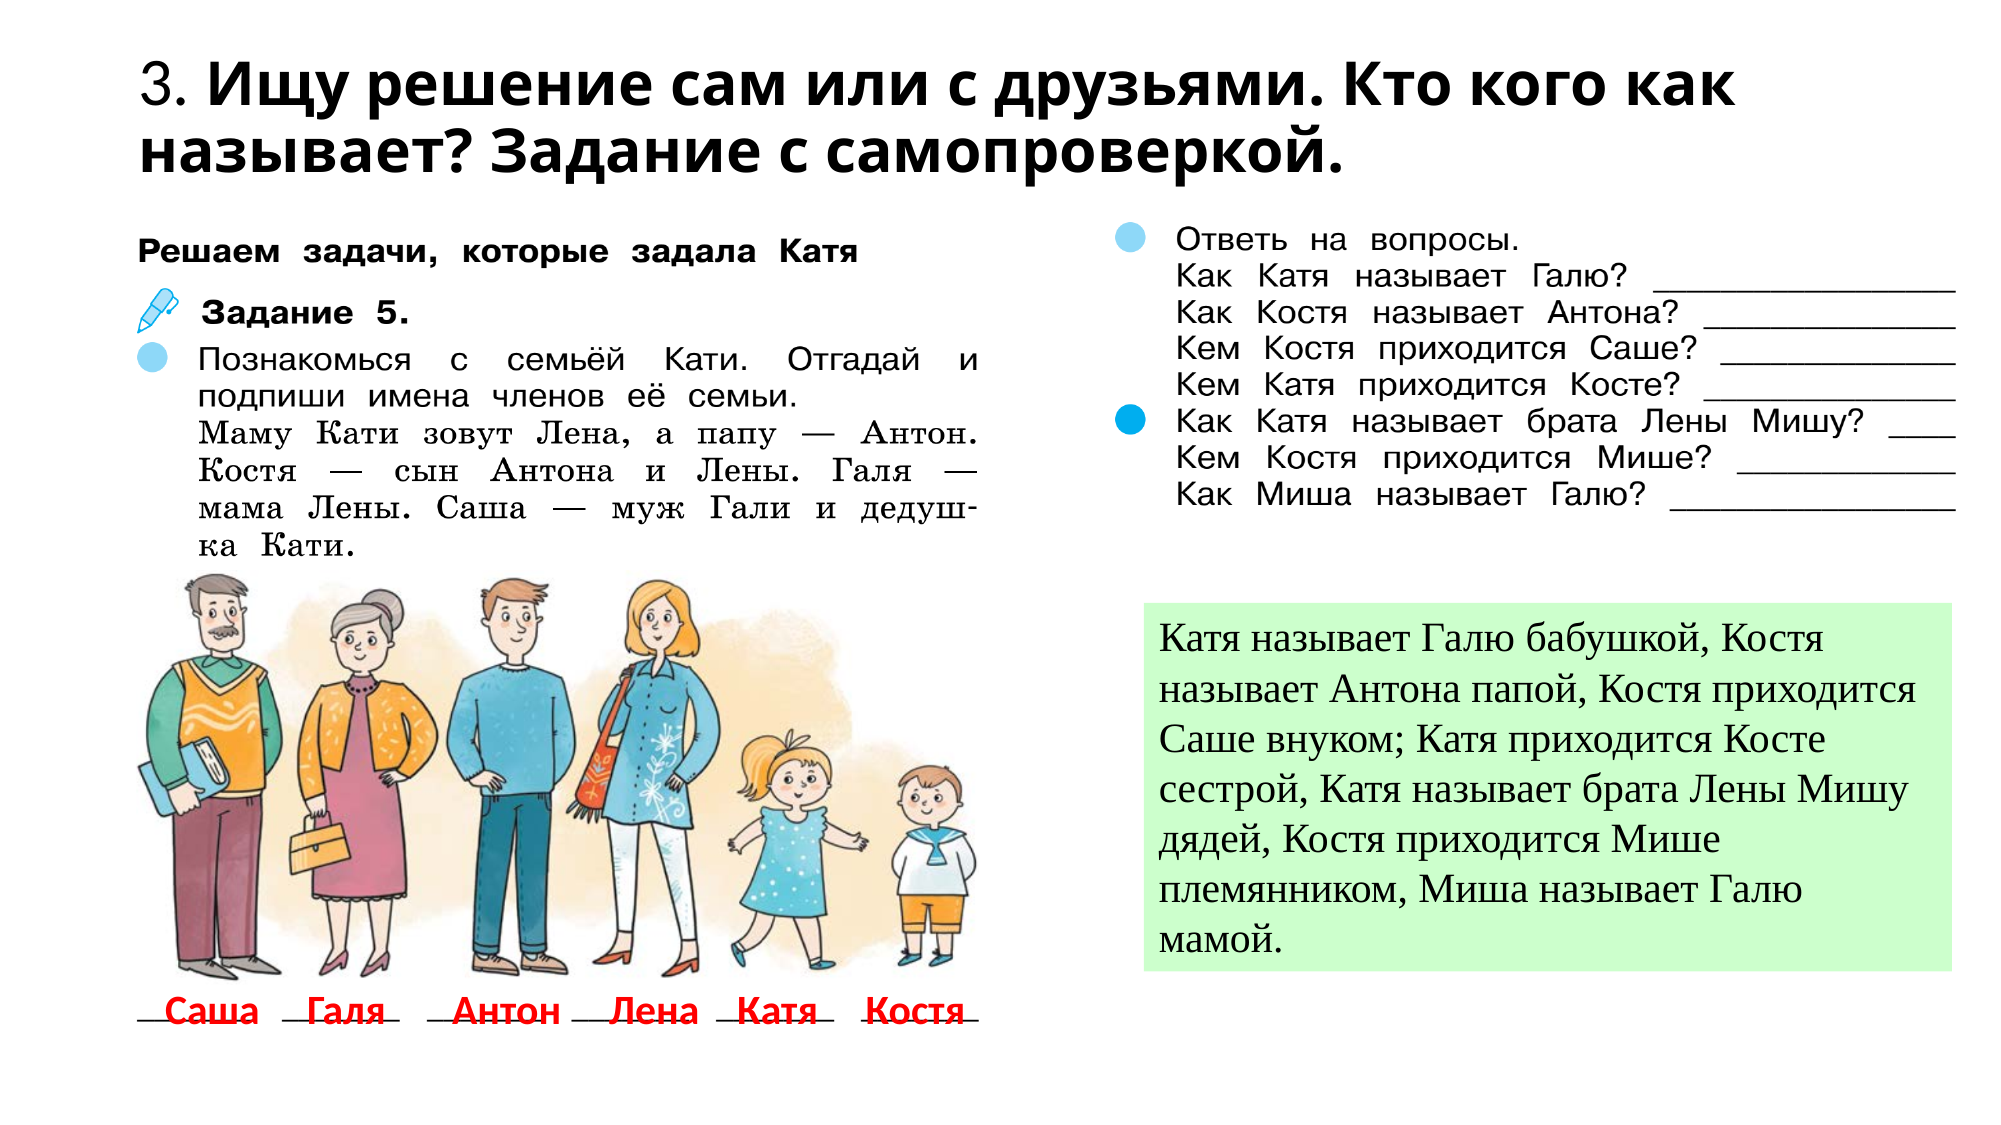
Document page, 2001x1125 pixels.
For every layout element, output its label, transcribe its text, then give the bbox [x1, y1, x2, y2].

picture [111, 219, 1006, 1041]
text_box Катя называет Галю бабушкой, Костя называет Антона папой, Костя приходится Саше внуком; Катя приходится Косте сестрой, Катя называет брата Лены Мишу дядей, Костя приходится Мише племянником, Миша называет Галю мамой. [1143, 602, 1952, 972]
title 3. Ищу решение сам или с друзьями. Кто кого как называет? Задание с самопроверкой. [123, 38, 1849, 194]
text_box Саша Галя Антон Лена Катя Костя [149, 975, 995, 1041]
picture [1089, 208, 1983, 523]
